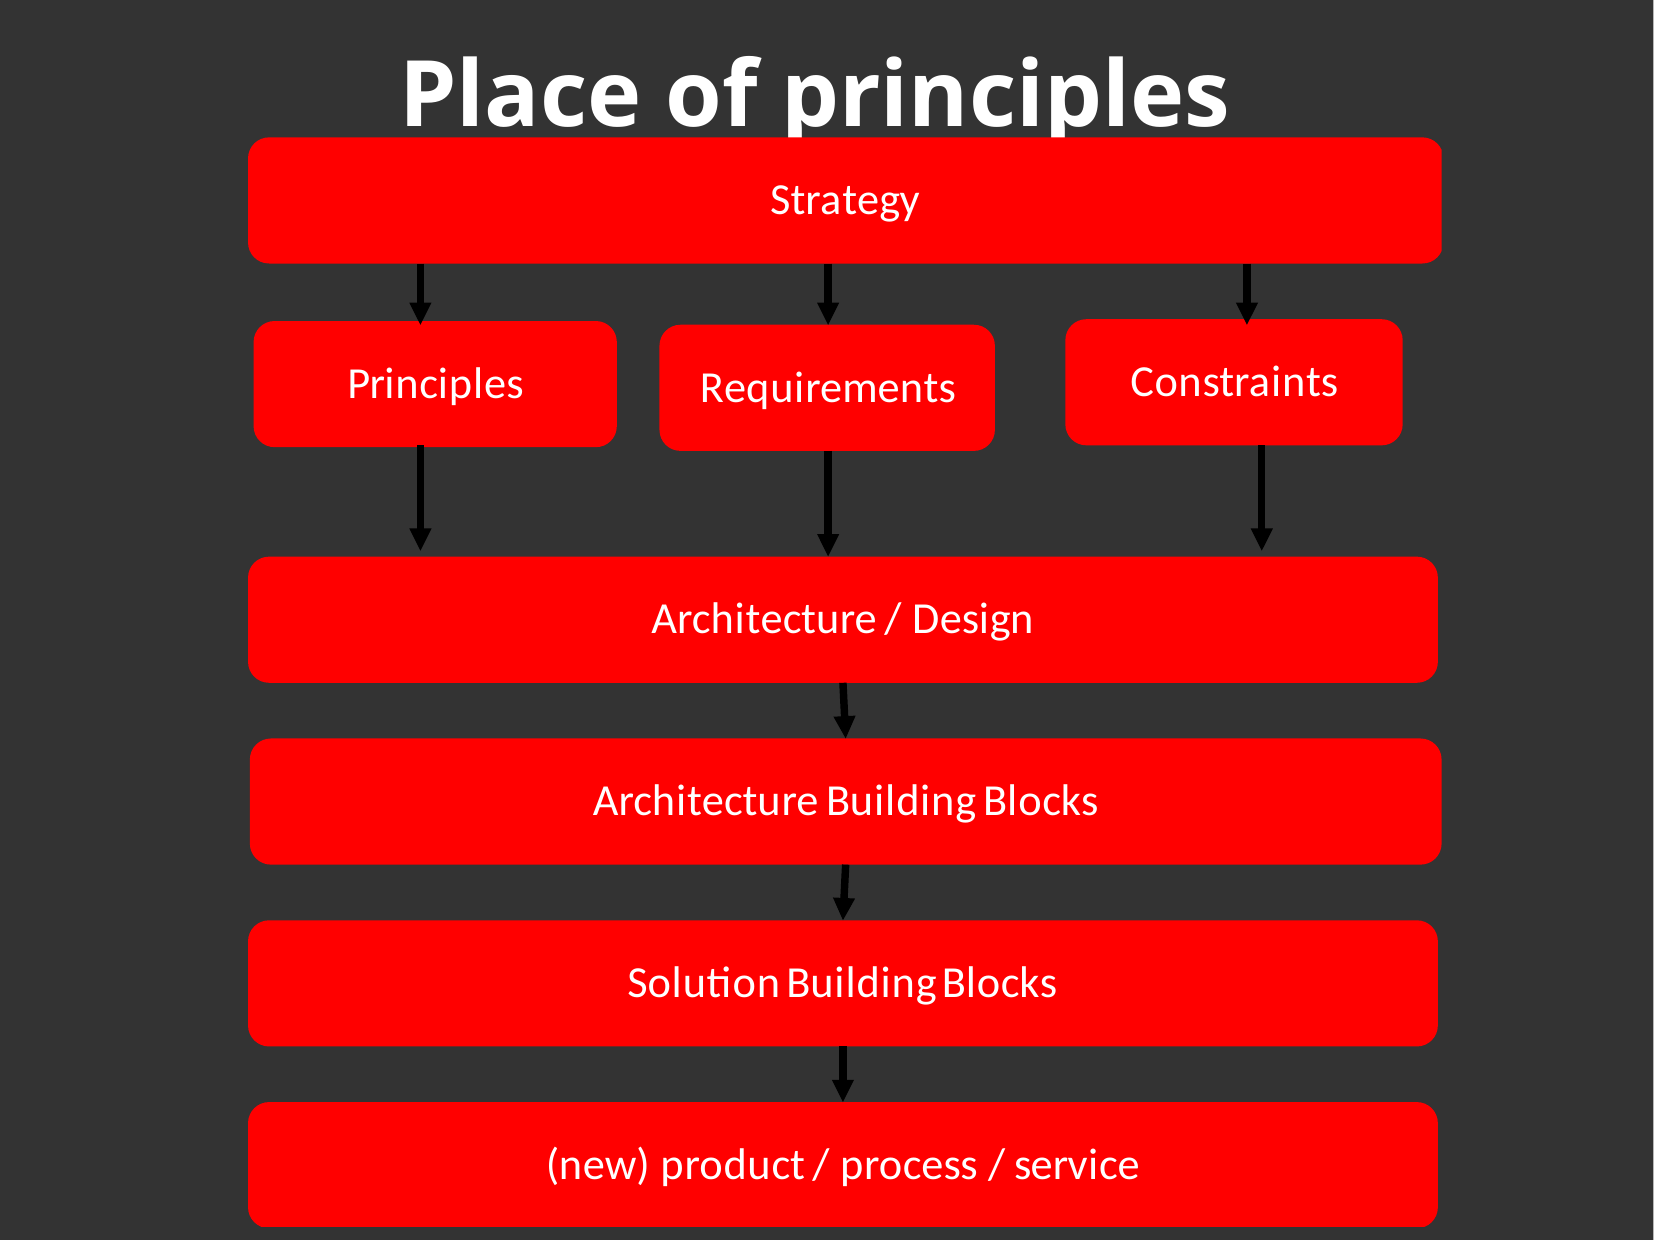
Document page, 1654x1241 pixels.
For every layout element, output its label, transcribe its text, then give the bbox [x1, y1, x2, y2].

title Place of principles [70, 29, 1559, 154]
picture [248, 137, 1442, 1227]
